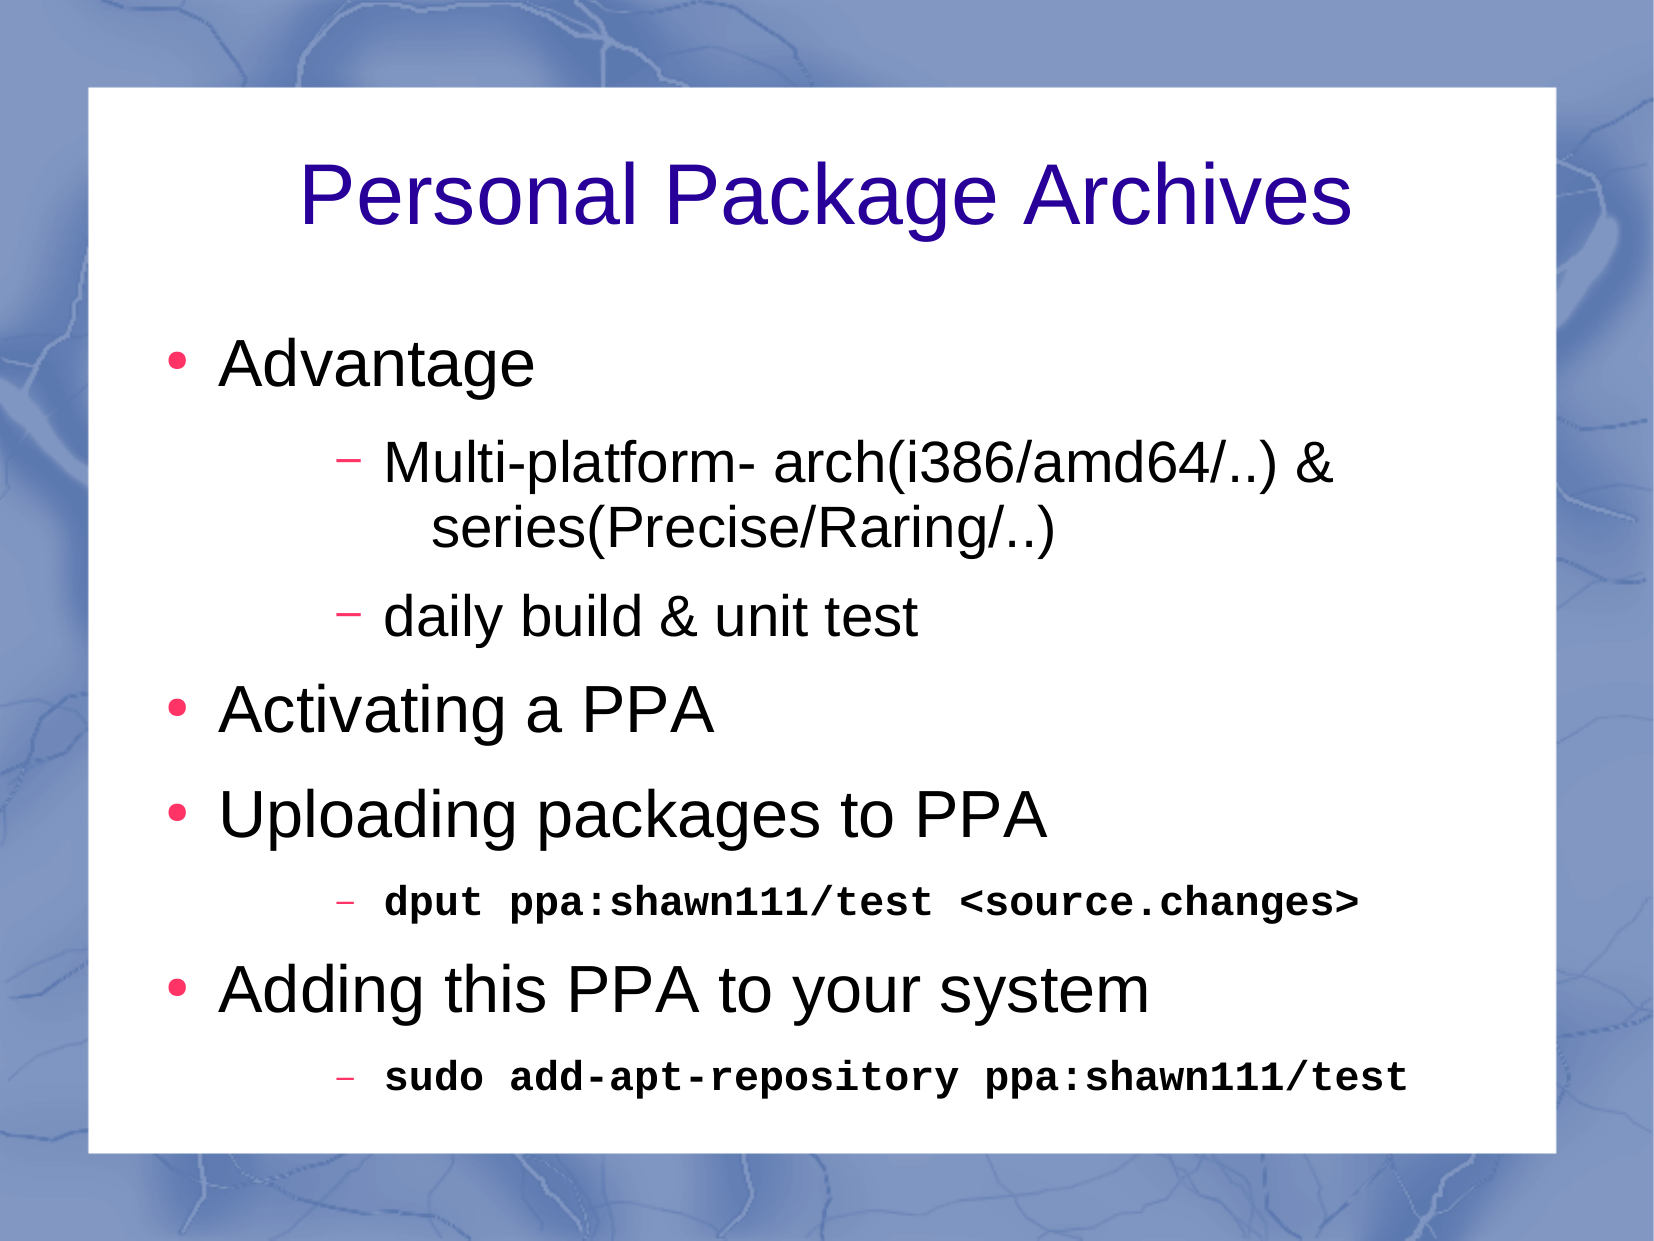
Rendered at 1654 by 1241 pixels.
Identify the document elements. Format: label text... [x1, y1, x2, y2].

list Advantage Multi-platform- arch(i386/amd64/..) & series(Precise/Raring/..) daily build & unit test Activating a PPA Uploading packages to PPA dput ppa:shawn111/test <source.changes> Adding this PPA to your system sudo add-apt-repository ppa:shawn111/test [147, 325, 1506, 1104]
picture [0, 0, 1654, 1241]
title Personal Package Archives [118, 90, 1536, 298]
